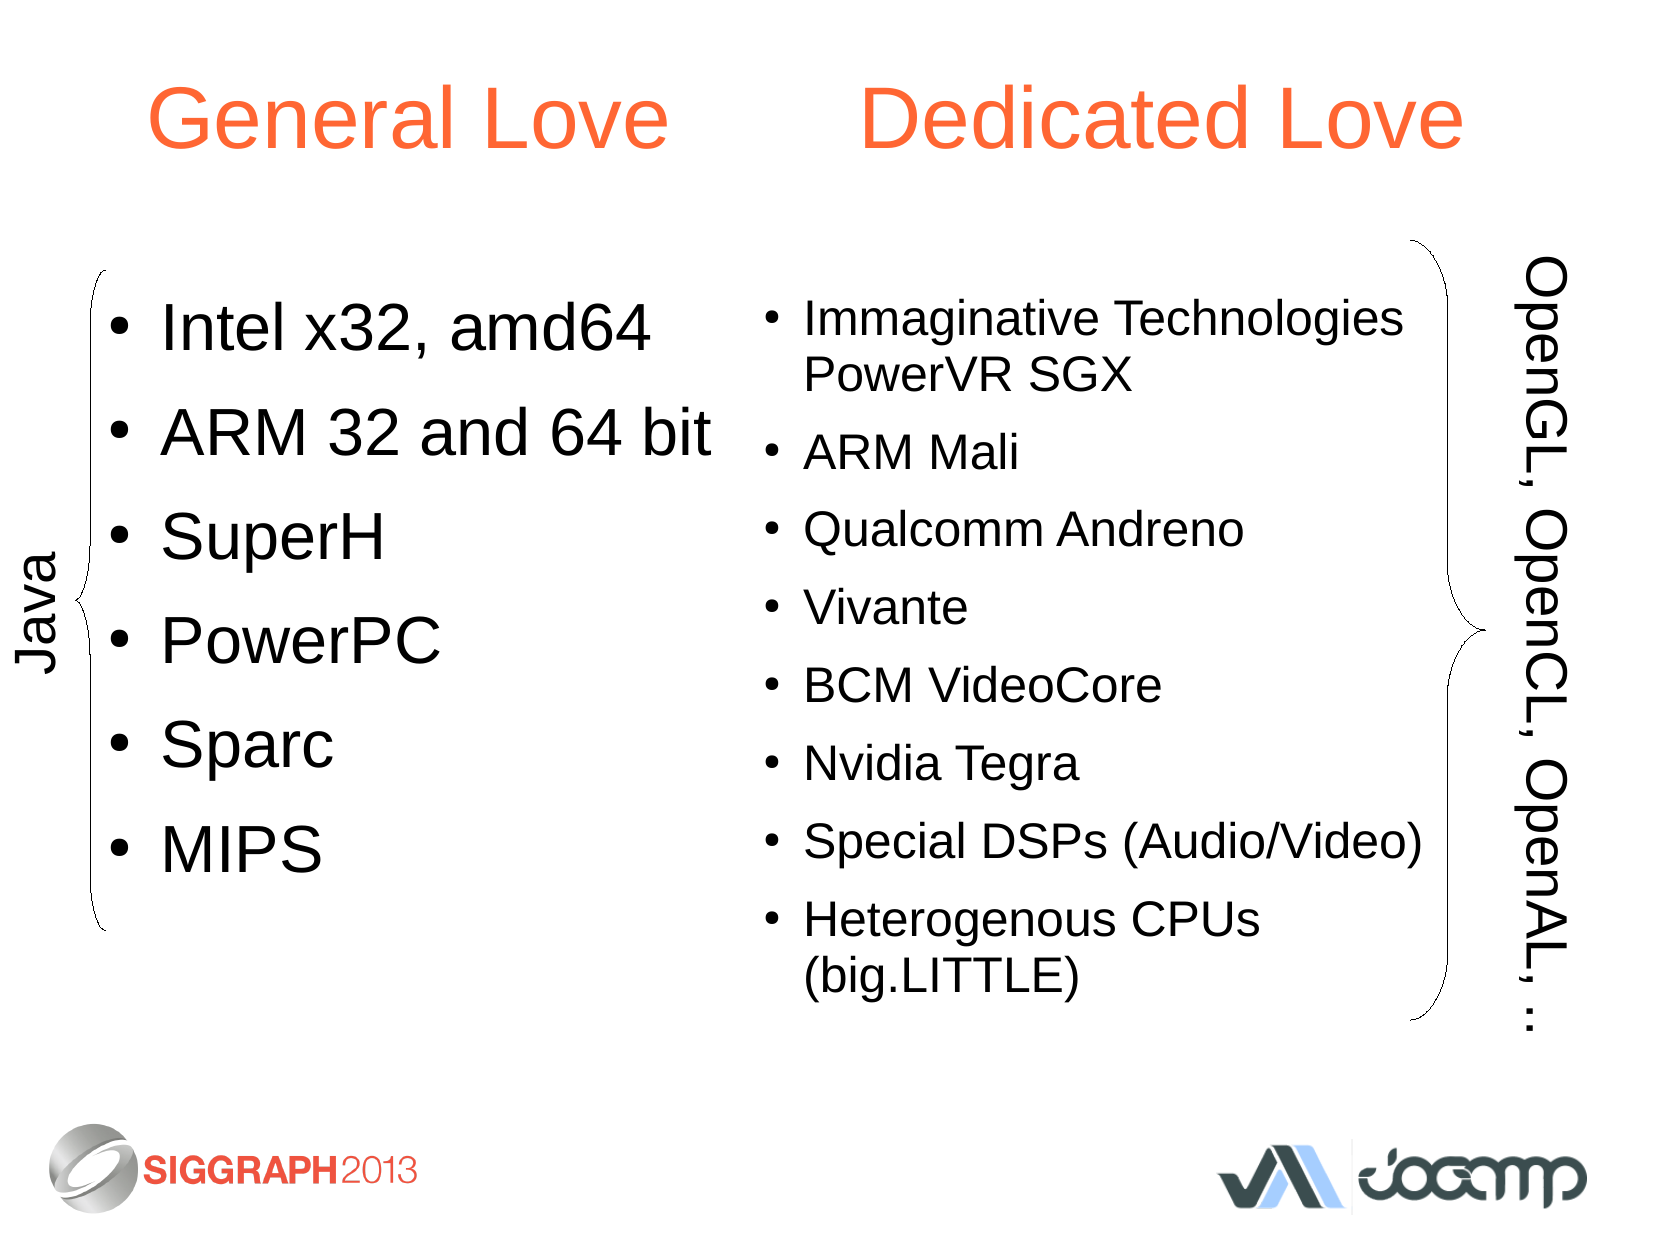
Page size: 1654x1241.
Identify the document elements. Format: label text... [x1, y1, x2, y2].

list Intel x32, amd64 ARM 32 and 64 bit SuperH PowerPC Sparc MIPS [90, 290, 721, 1010]
title Dedicated Love [750, 49, 1576, 188]
list Immaginative Technologies PowerVR SGX ARM Mali Qualcomm Andreno Vivante BCM VideoCore Nvidia Tegra Special DSPs (Audio/Video) Heterogenous CPUs (big.LITTLE) [750, 290, 1506, 1010]
text_box OpenGL, OpenCL, OpenAL, .. [1506, 240, 1587, 1081]
picture [45, 1122, 421, 1215]
title General Love [68, 49, 750, 188]
picture [1215, 1139, 1587, 1215]
text_box Java [0, 523, 76, 691]
